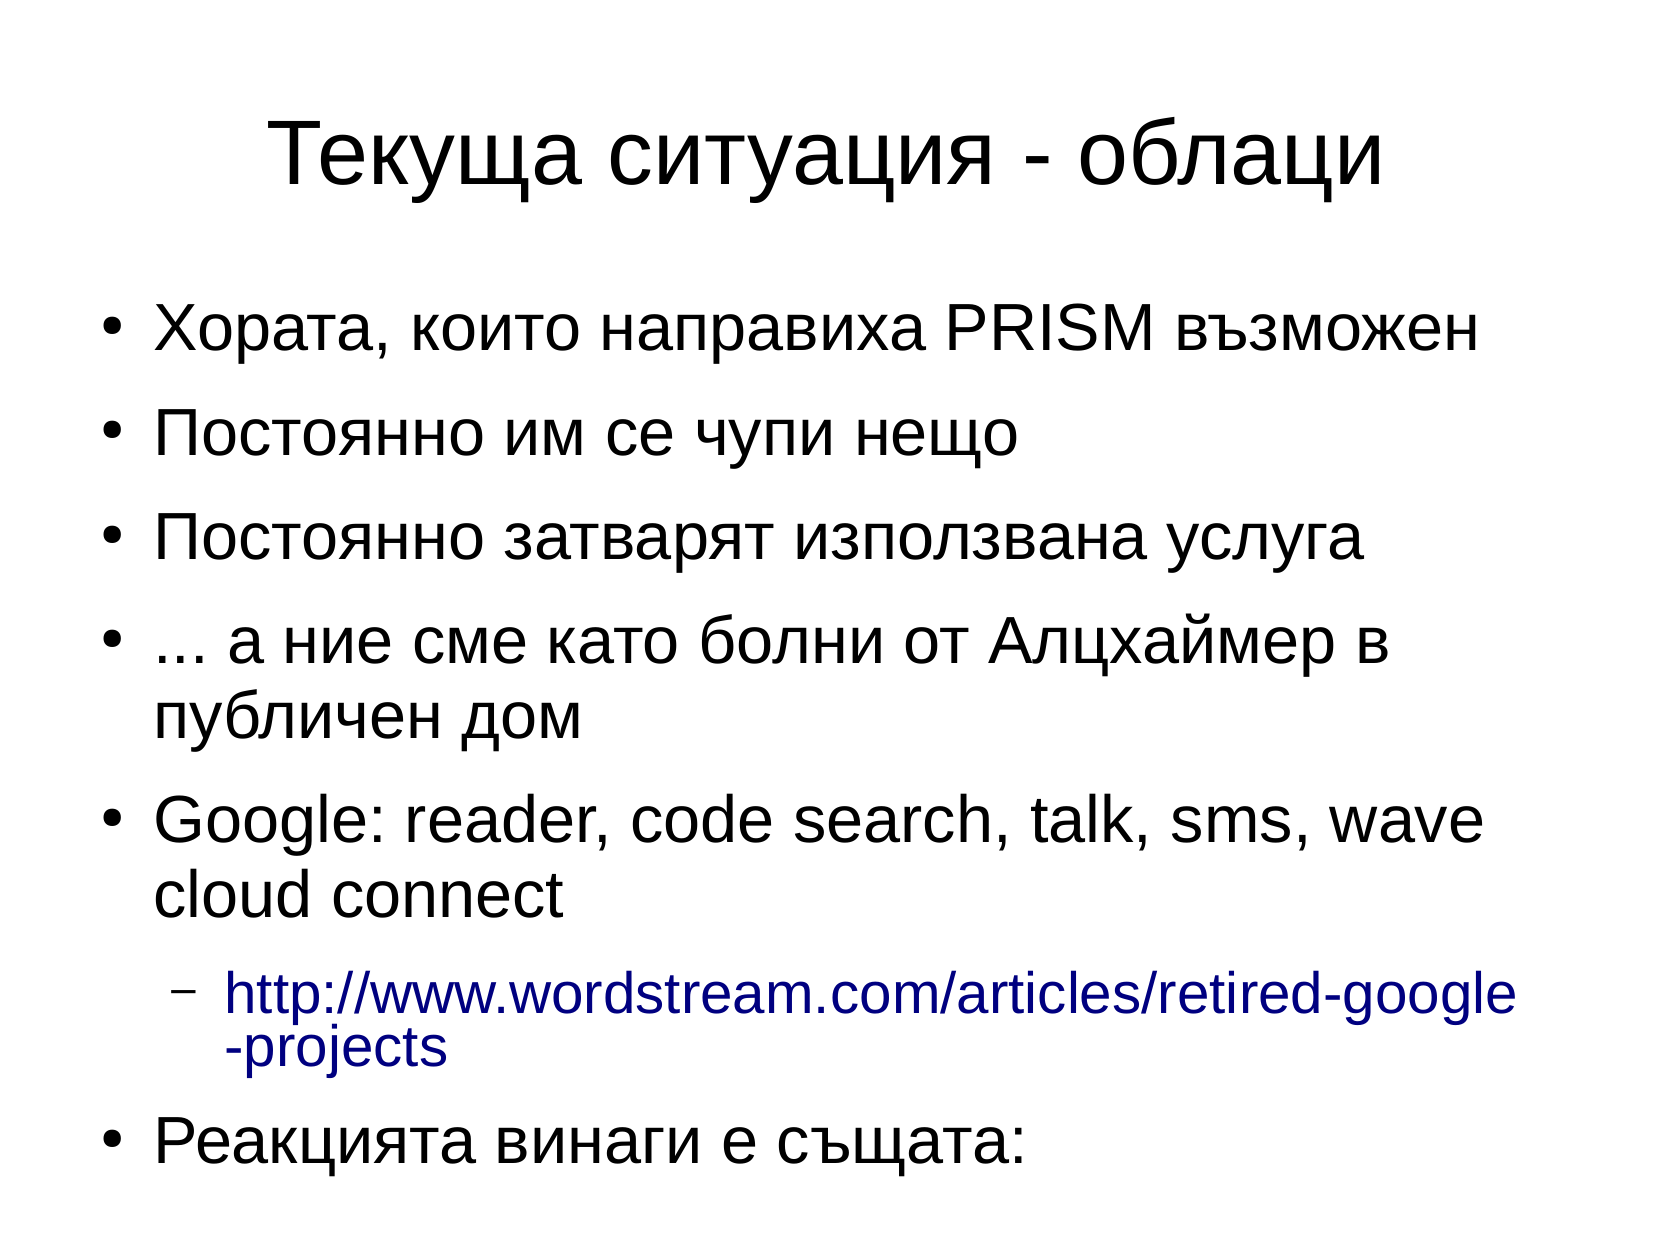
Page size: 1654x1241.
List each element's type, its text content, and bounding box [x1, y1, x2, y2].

title Текуща ситуация - облаци [82, 49, 1571, 257]
list Хората, които направиха PRISM възможен Постоянно им се чупи нещо Постоянно затварят използвана услуга ... а ние сме като болни от Алцхаймер в публичен дом Google: reader, code search, talk, sms, wave cloud connect http://www.wordstream.com/articles/retired-google-projects Реакцията винаги е същата: [82, 290, 1538, 1182]
